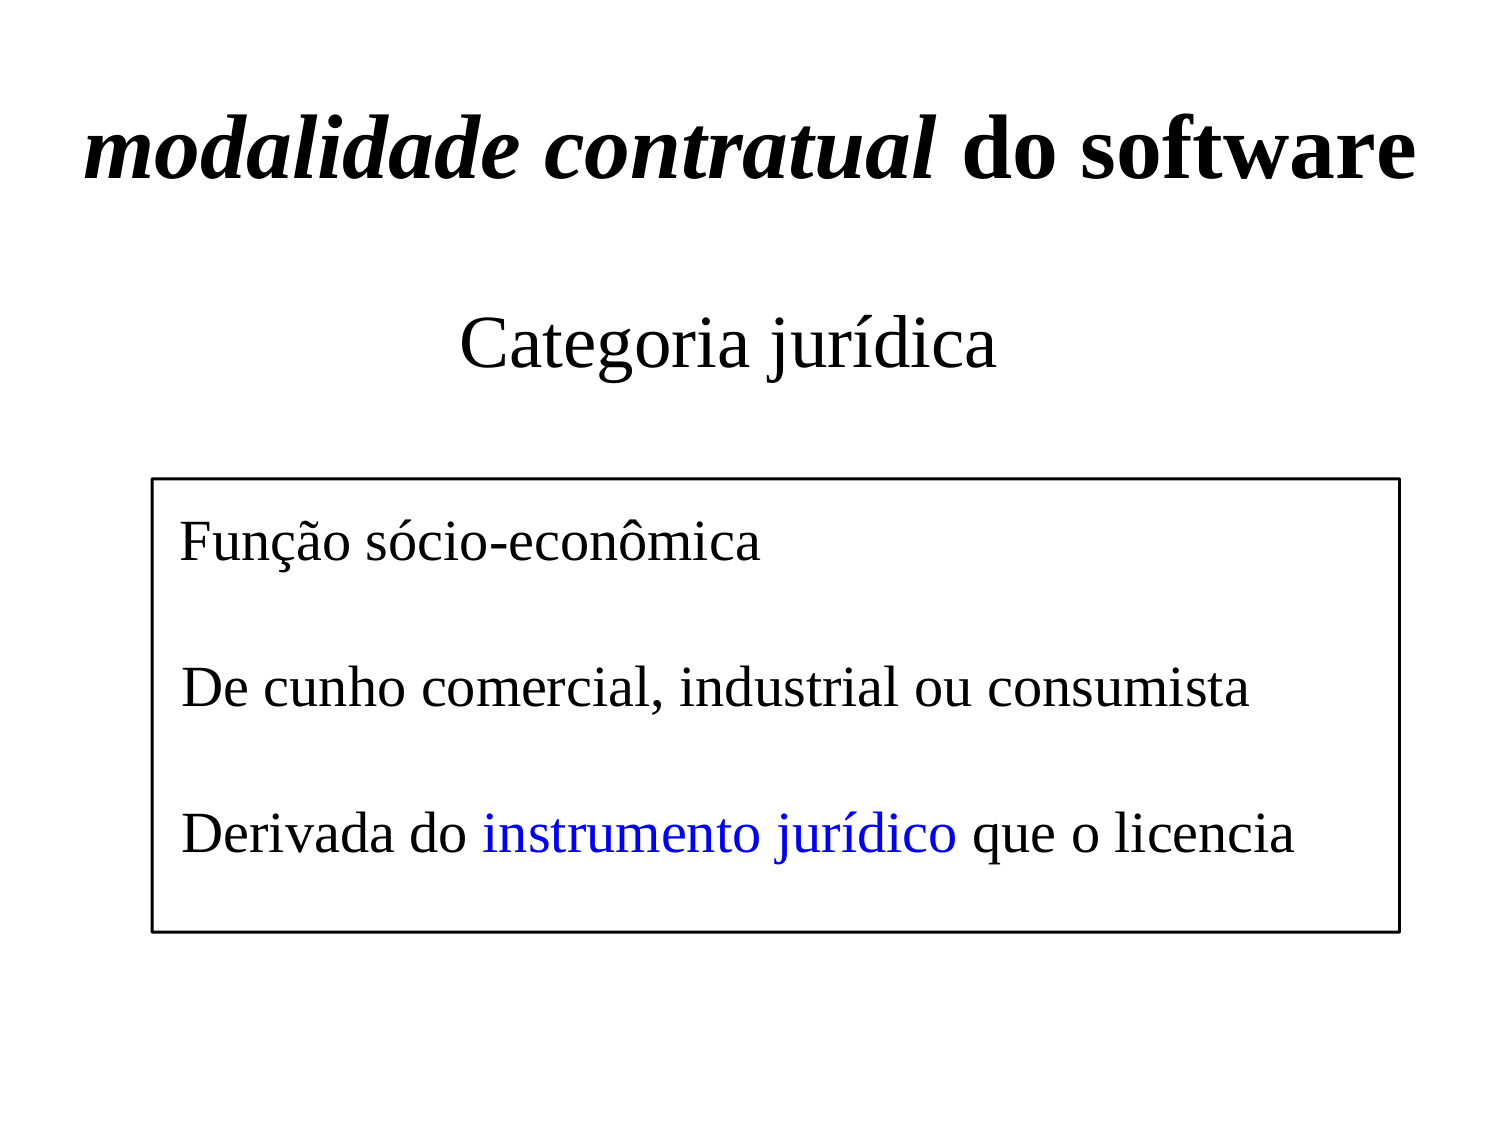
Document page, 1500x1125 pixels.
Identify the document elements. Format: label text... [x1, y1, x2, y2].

text_box Função sócio-econômica De cunho comercial, industrial ou consumista Derivada do instrumento jurídico que o licencia [152, 478, 1400, 991]
text_box Categoria jurídica [443, 297, 1015, 390]
title modalidade contratual do software [45, 78, 1455, 218]
